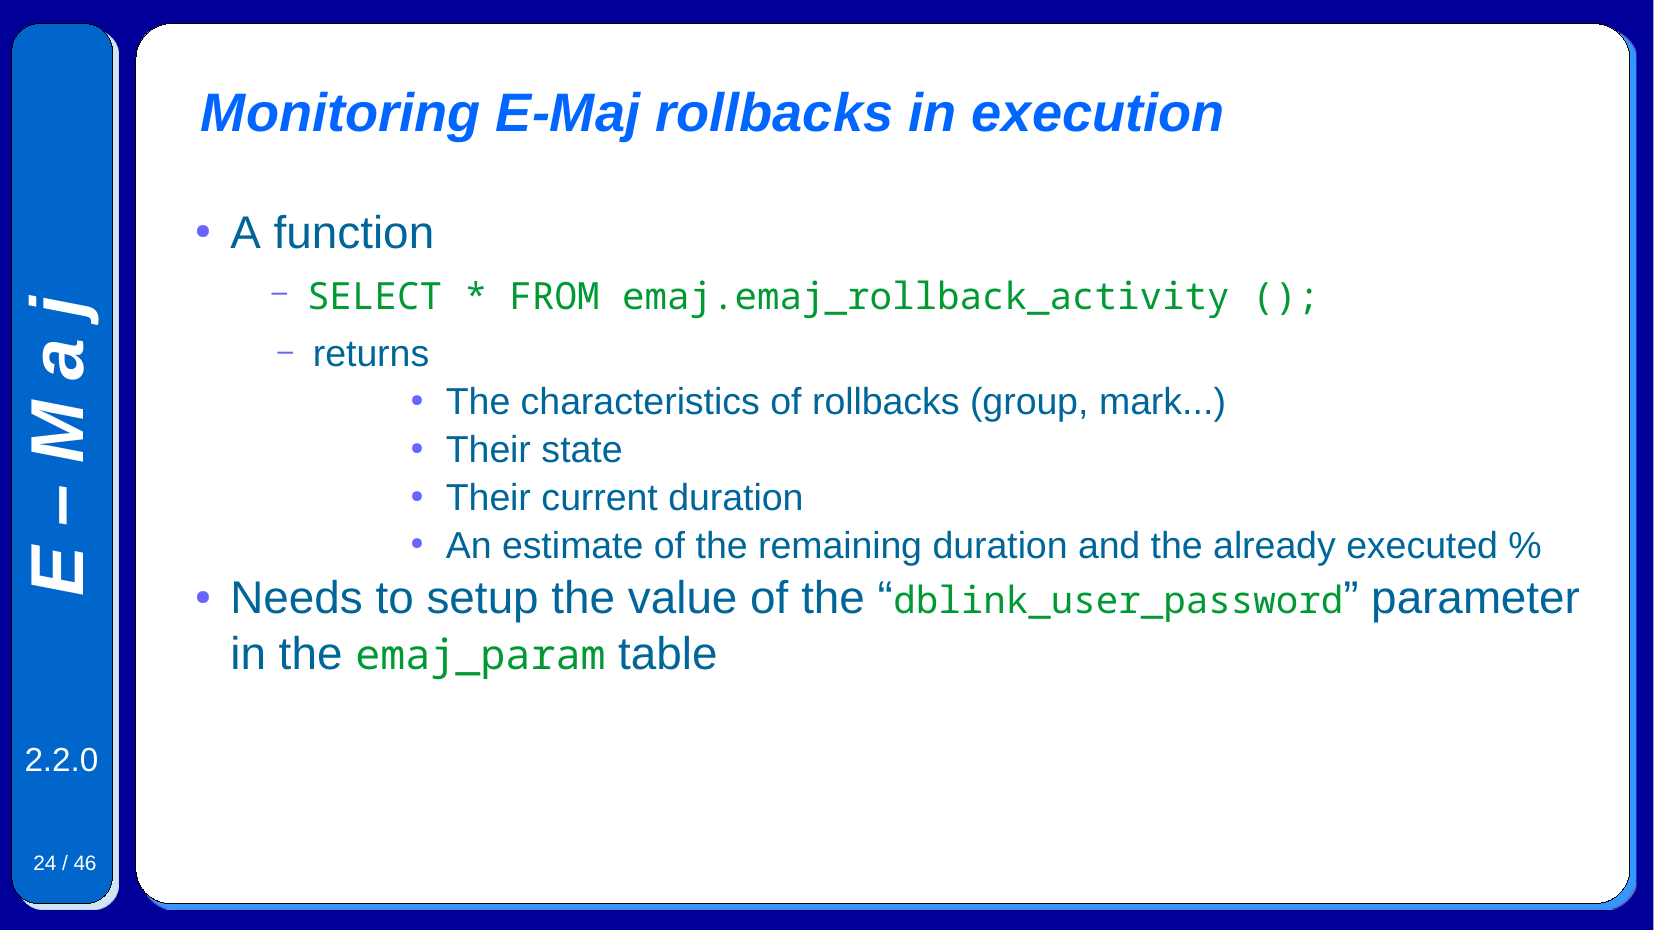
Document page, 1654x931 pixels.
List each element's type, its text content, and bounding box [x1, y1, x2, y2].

list A function SELECT * FROM emaj.emaj_rollback_activity (); returns The characteristics of rollbacks (group, mark...) Their state Their current duration An estimate of the remaining duration and the already executed % Needs to setup the value of the “dblink_user_password” parameter in the emaj_param table [177, 206, 1587, 827]
title Monitoring E-Maj rollbacks in execution [200, 34, 1575, 191]
